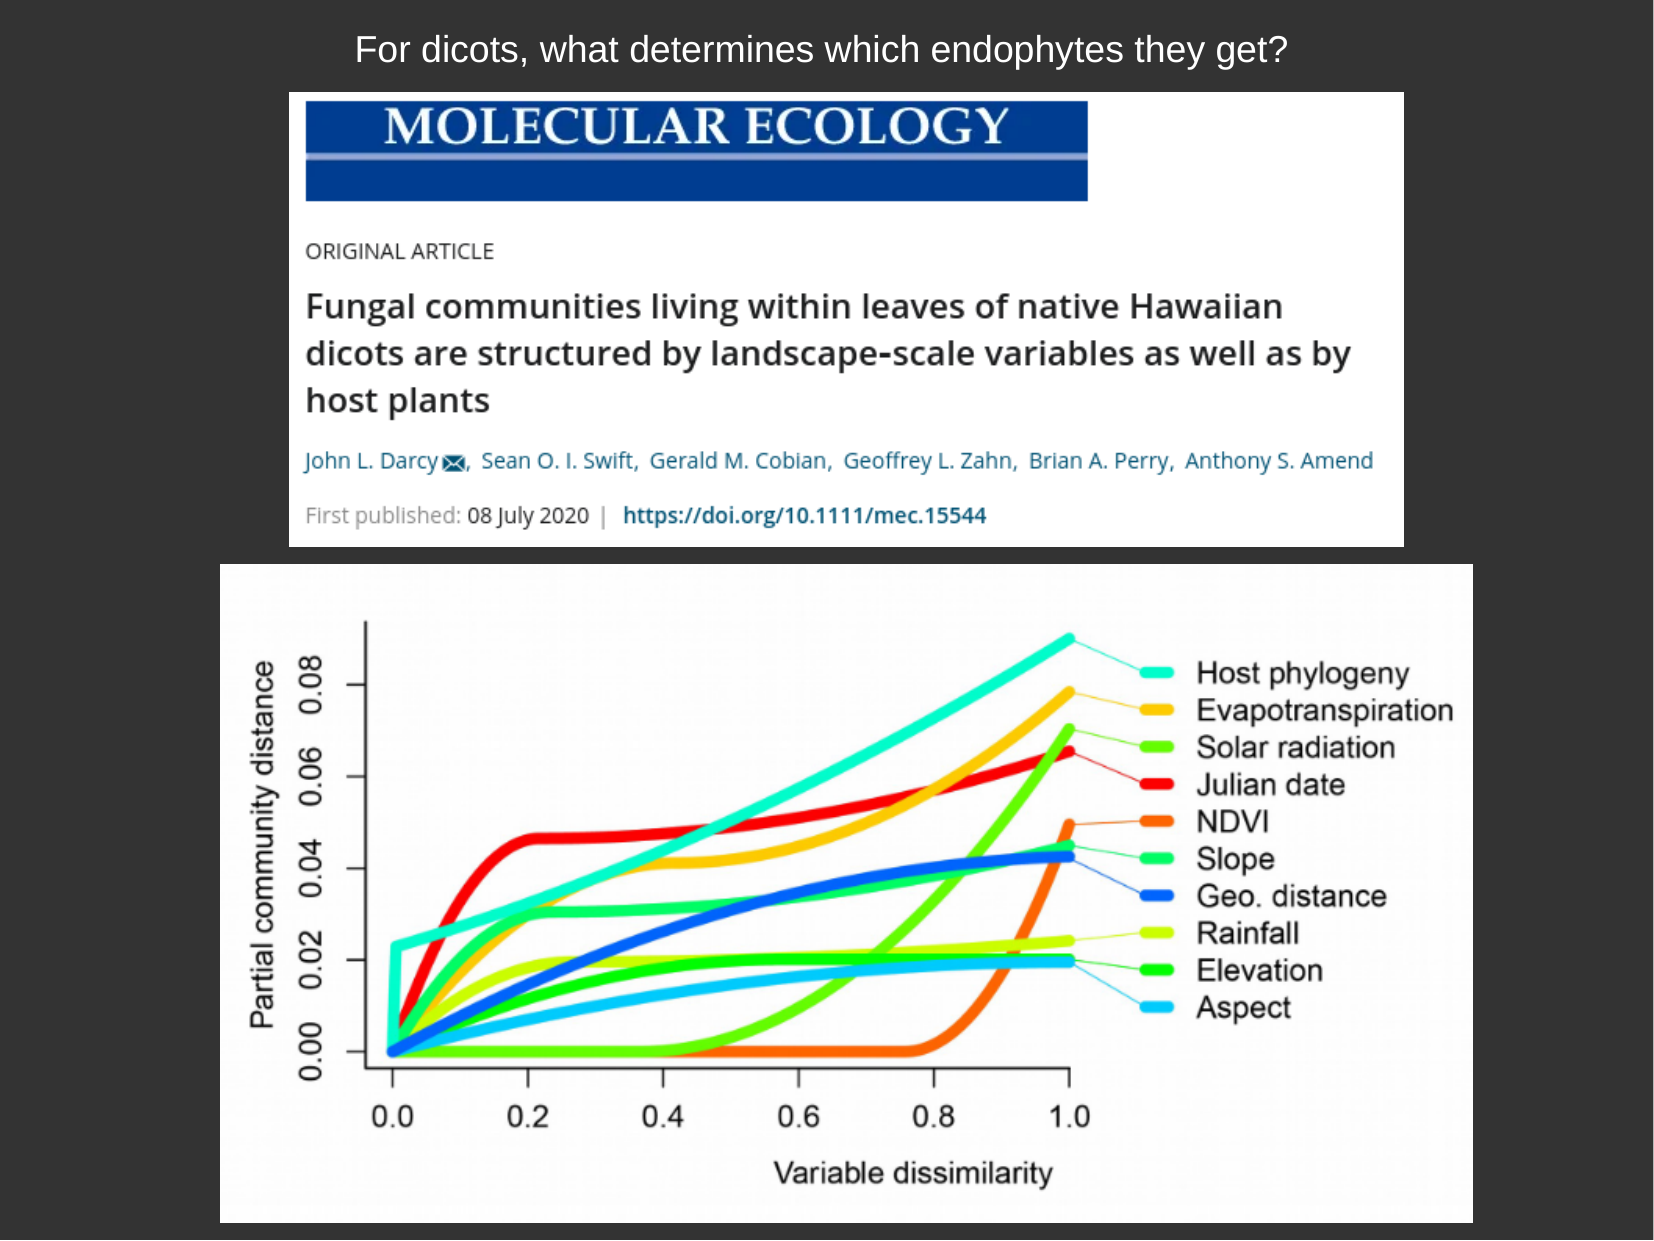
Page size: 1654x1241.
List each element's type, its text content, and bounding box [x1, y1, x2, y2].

picture [289, 92, 1404, 547]
text_box For dicots, what determines which endophytes they get? [8, 20, 1635, 78]
picture [220, 564, 1473, 1223]
